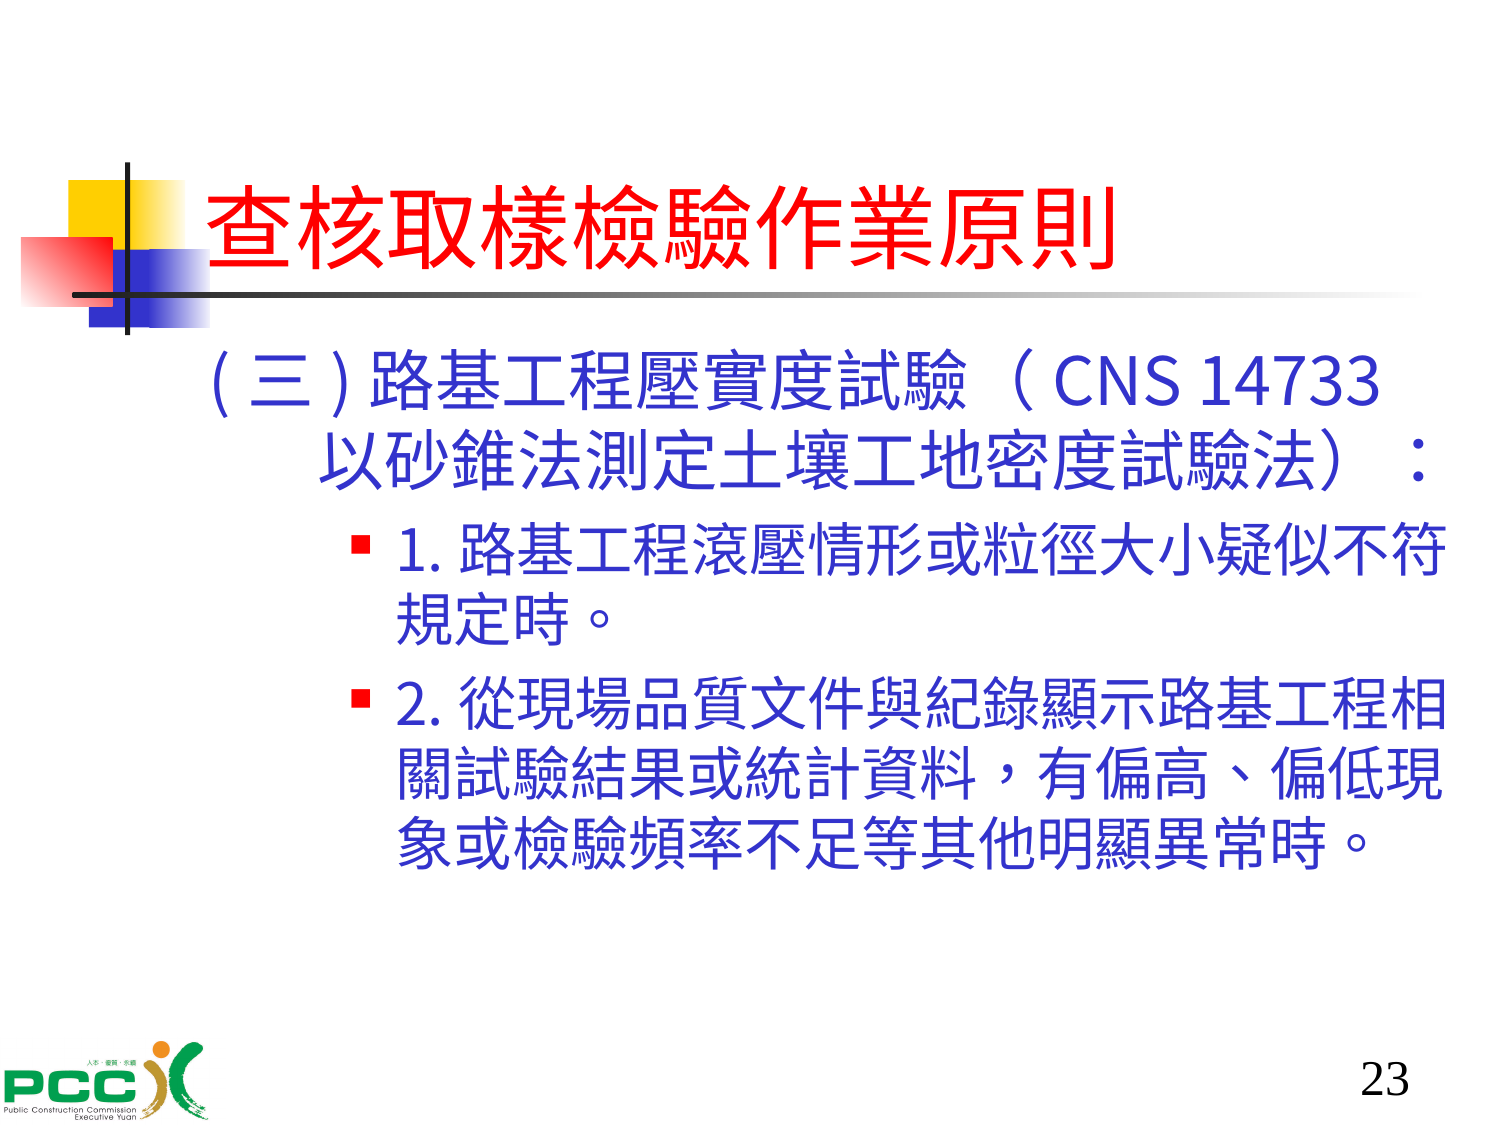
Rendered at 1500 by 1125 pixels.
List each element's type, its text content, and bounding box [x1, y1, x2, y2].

list (三)路基工程壓實度試驗（CNS 14733以砂錐法測定土壤工地密度試驗法）： 1.路基工程滾壓情形或粒徑大小疑似不符規定時。 2.從現場品質文件與紀錄顯示路基工程相關試驗結果或統計資料，有偏高、偏低現象或檢驗頻率不足等其他明顯異常時。 [193, 331, 1469, 1007]
picture [0, 1037, 226, 1125]
title 查核取樣檢驗作業原則 [188, 101, 1468, 289]
